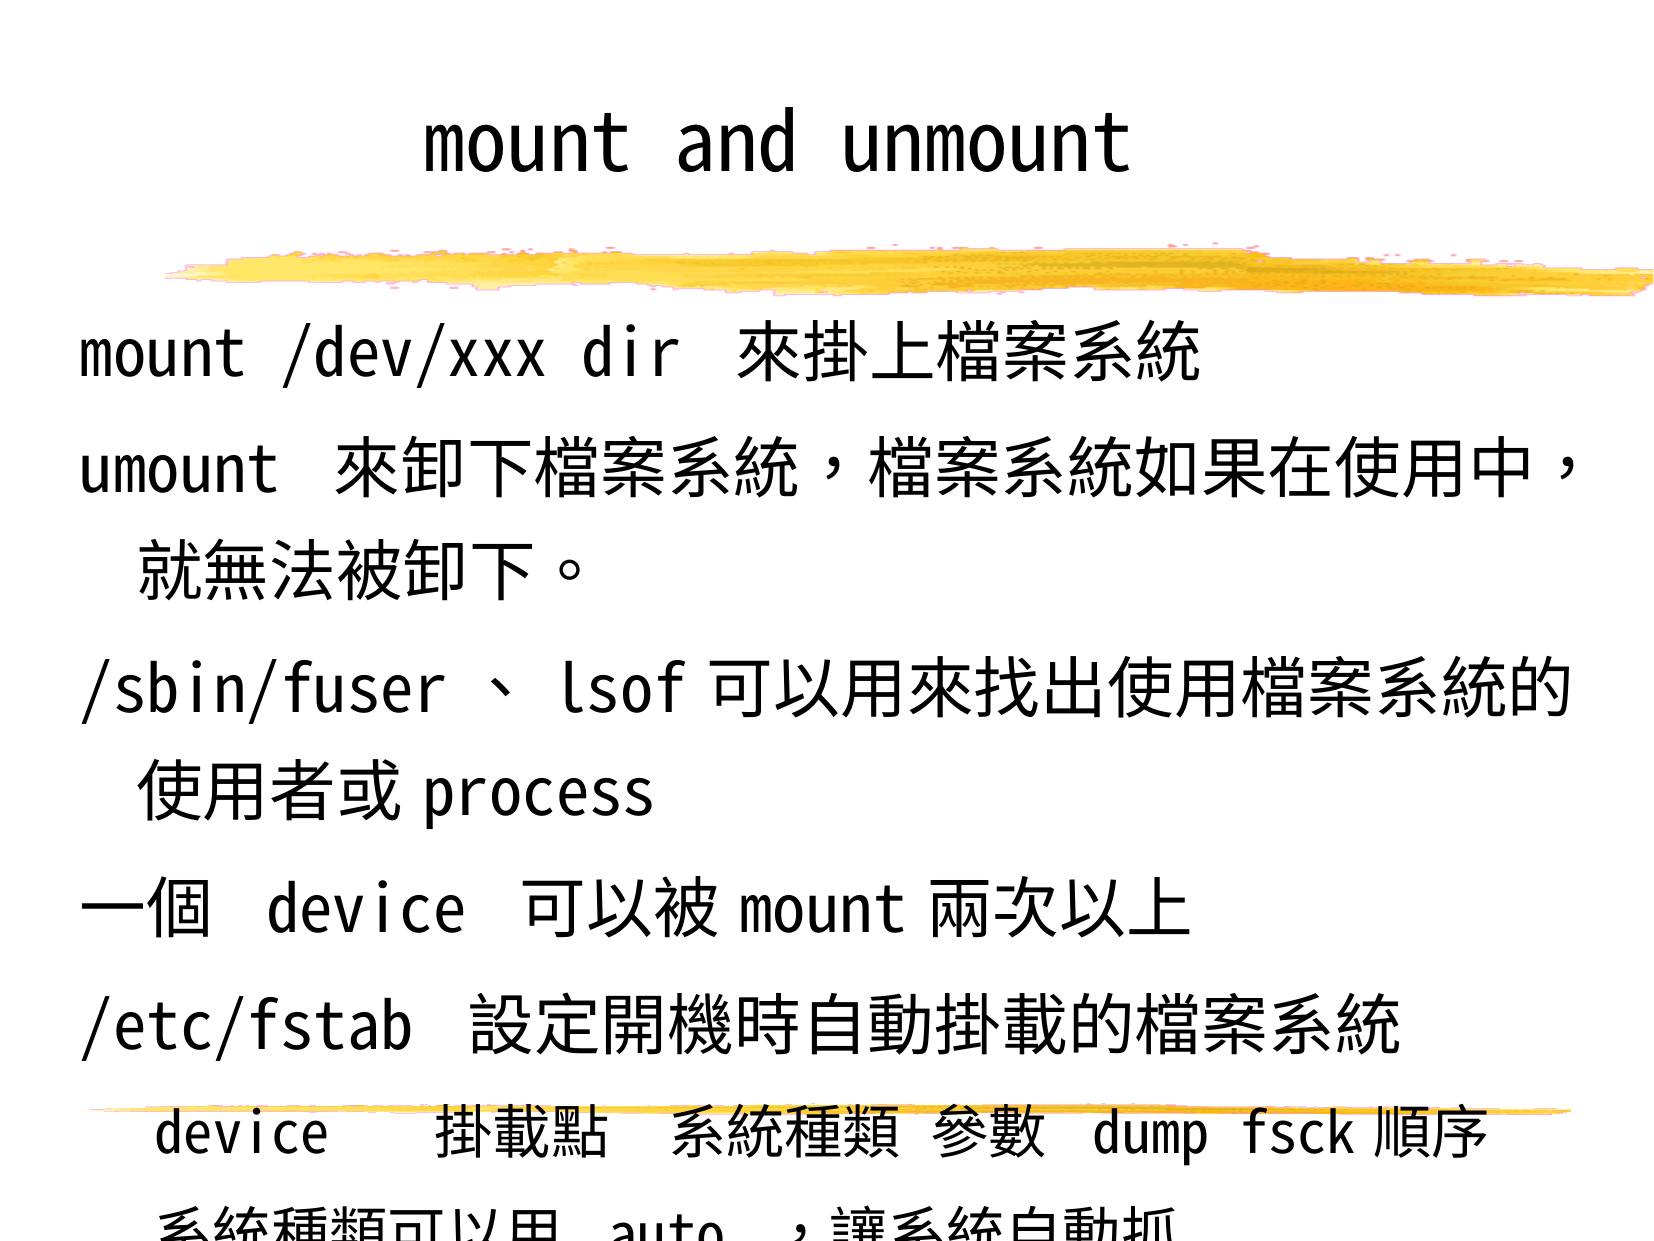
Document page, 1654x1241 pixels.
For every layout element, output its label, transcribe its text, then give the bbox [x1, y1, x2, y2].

title mount and unmount [76, 28, 1482, 236]
list mount /dev/xxx dir 來掛上檔案系統 umount 來卸下檔案系統，檔案系統如果在使用中，就無法被卸下。 /sbin/fuser、lsof可以用來找出使用檔案系統的使用者或process 一個 device 可以被mount兩次以上 /etc/fstab 設定開機時自動掛載的檔案系統 device 掛載點 系統種類 參數 dump fsck順序 系統種類可以用 auto ，讓系統自動抓 參數可以設定：使用者可以mount上、不可執行程式、iocharset=cp950 （處理中文檔名）、唯讀、 Quota.... [79, 292, 1593, 1192]
picture [165, 237, 1654, 308]
